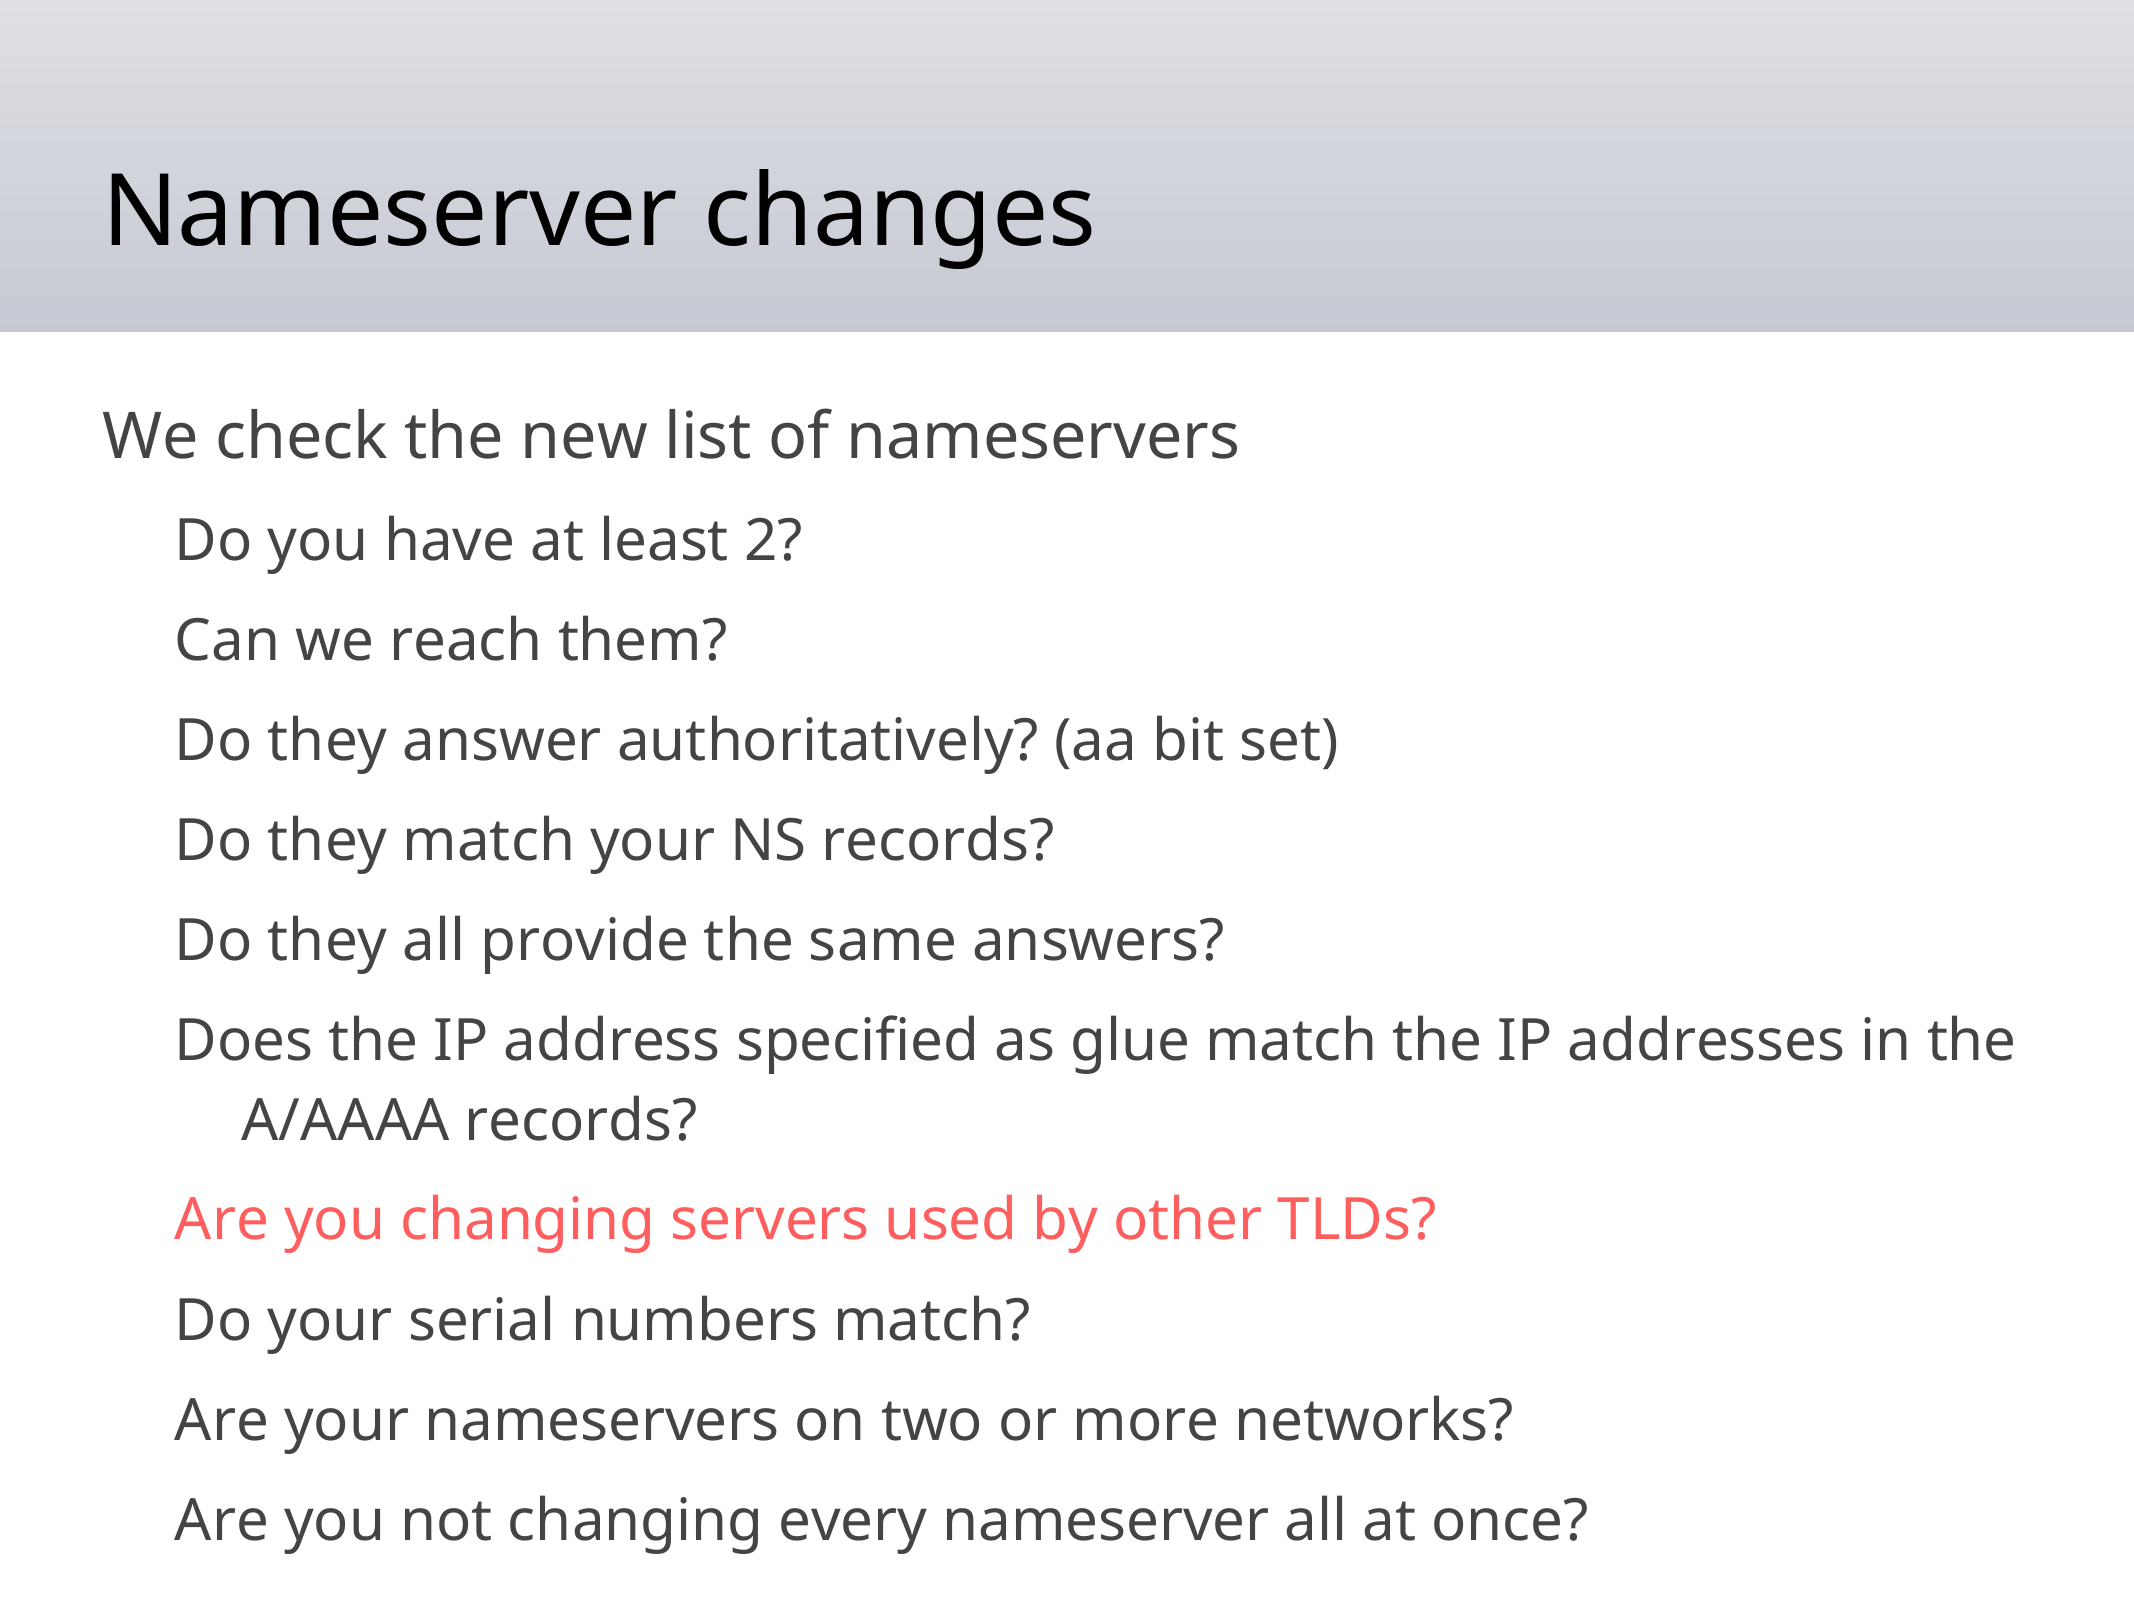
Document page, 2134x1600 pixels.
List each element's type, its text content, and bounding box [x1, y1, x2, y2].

title Nameserver changes [93, 54, 2040, 284]
list We check the new list of nameservers Do you have at least 2? Can we reach them? Do they answer authoritatively? (aa bit set) Do they match your NS records? Do they all provide the same answers? Does the IP address specified as glue match the IP addresses in the A/AAAA records? Are you changing servers used by other TLDs? Do your serial numbers match? Are your nameservers on two or more networks? Are you not changing every nameserver all at once? [93, 381, 2040, 1459]
text_box [0, 0, 2134, 332]
